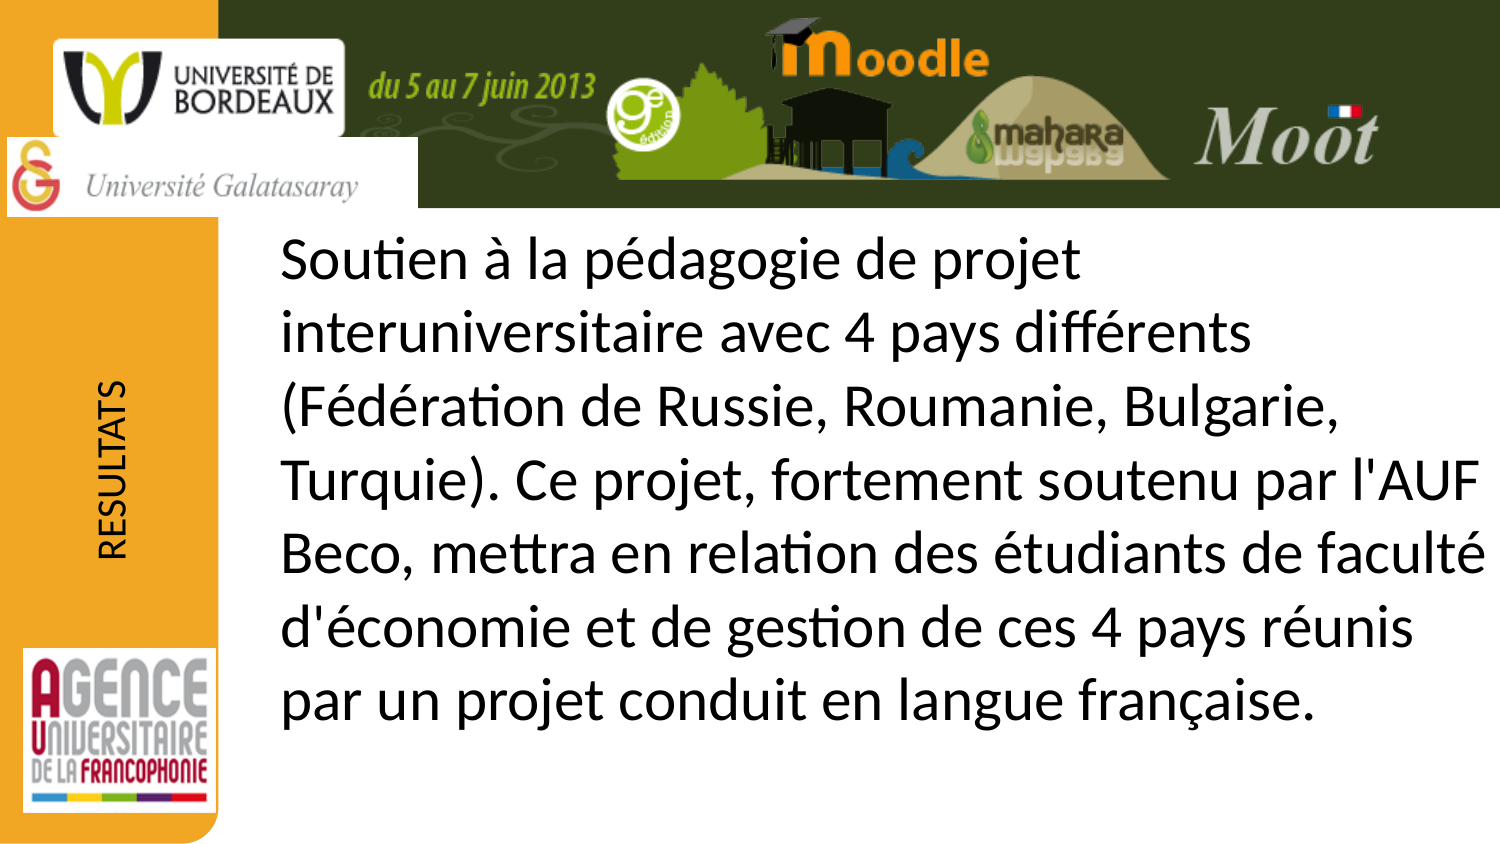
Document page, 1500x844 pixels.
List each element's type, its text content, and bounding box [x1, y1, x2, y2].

list Soutien à la pédagogie de projet interuniversitaire avec 4 pays différents (Fédération de Russie, Roumanie, Bulgarie, Turquie). Ce projet, fortement soutenu par l'AUF Beco, mettra en relation des étudiants de faculté d'économie et de gestion de ces 4 pays réunis par un projet conduit en langue française. [216, 217, 1491, 813]
picture [23, 648, 216, 813]
picture [7, 17, 1380, 217]
text_box RESULTATS [9, 217, 221, 729]
